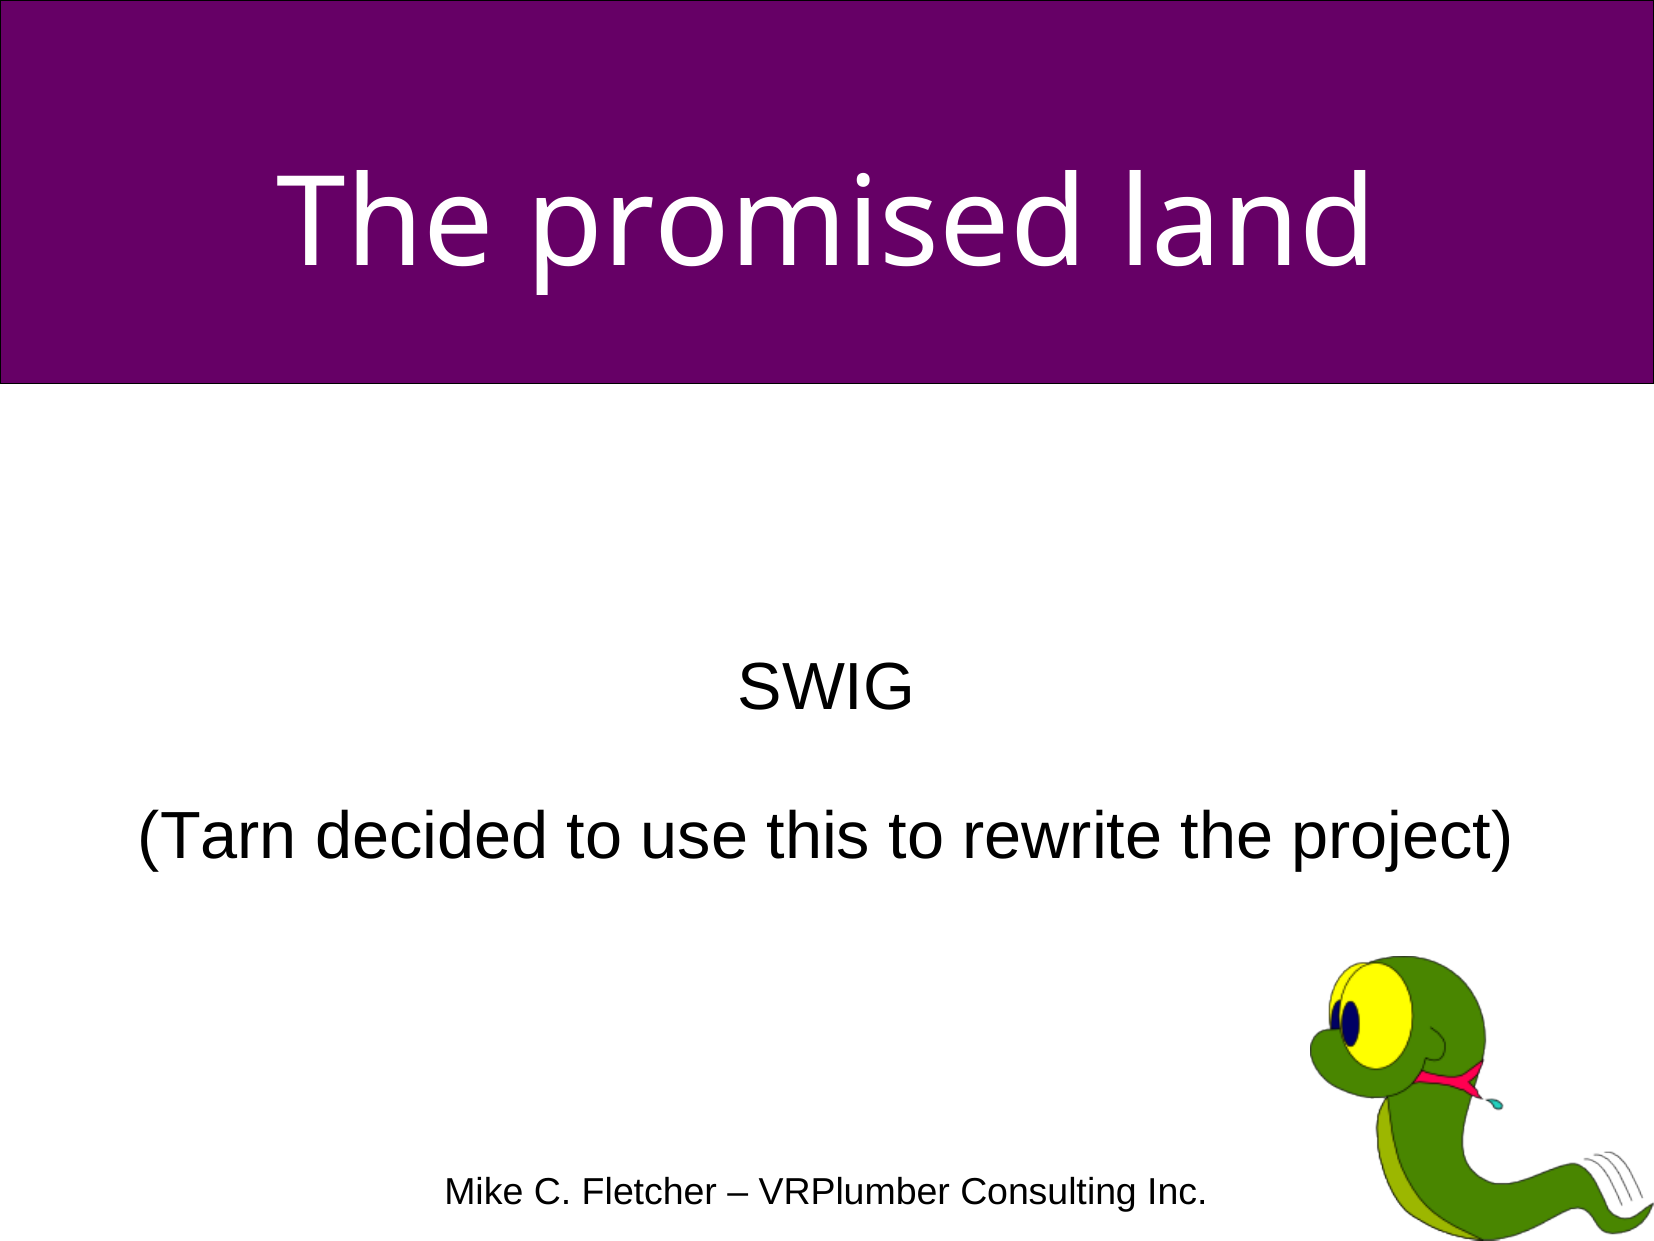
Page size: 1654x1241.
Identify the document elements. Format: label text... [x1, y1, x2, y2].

title The promised land [82, 56, 1571, 377]
picture [1310, 956, 1654, 1241]
subtitle SWIG (Tarn decided to use this to rewrite the project) [82, 420, 1571, 1102]
